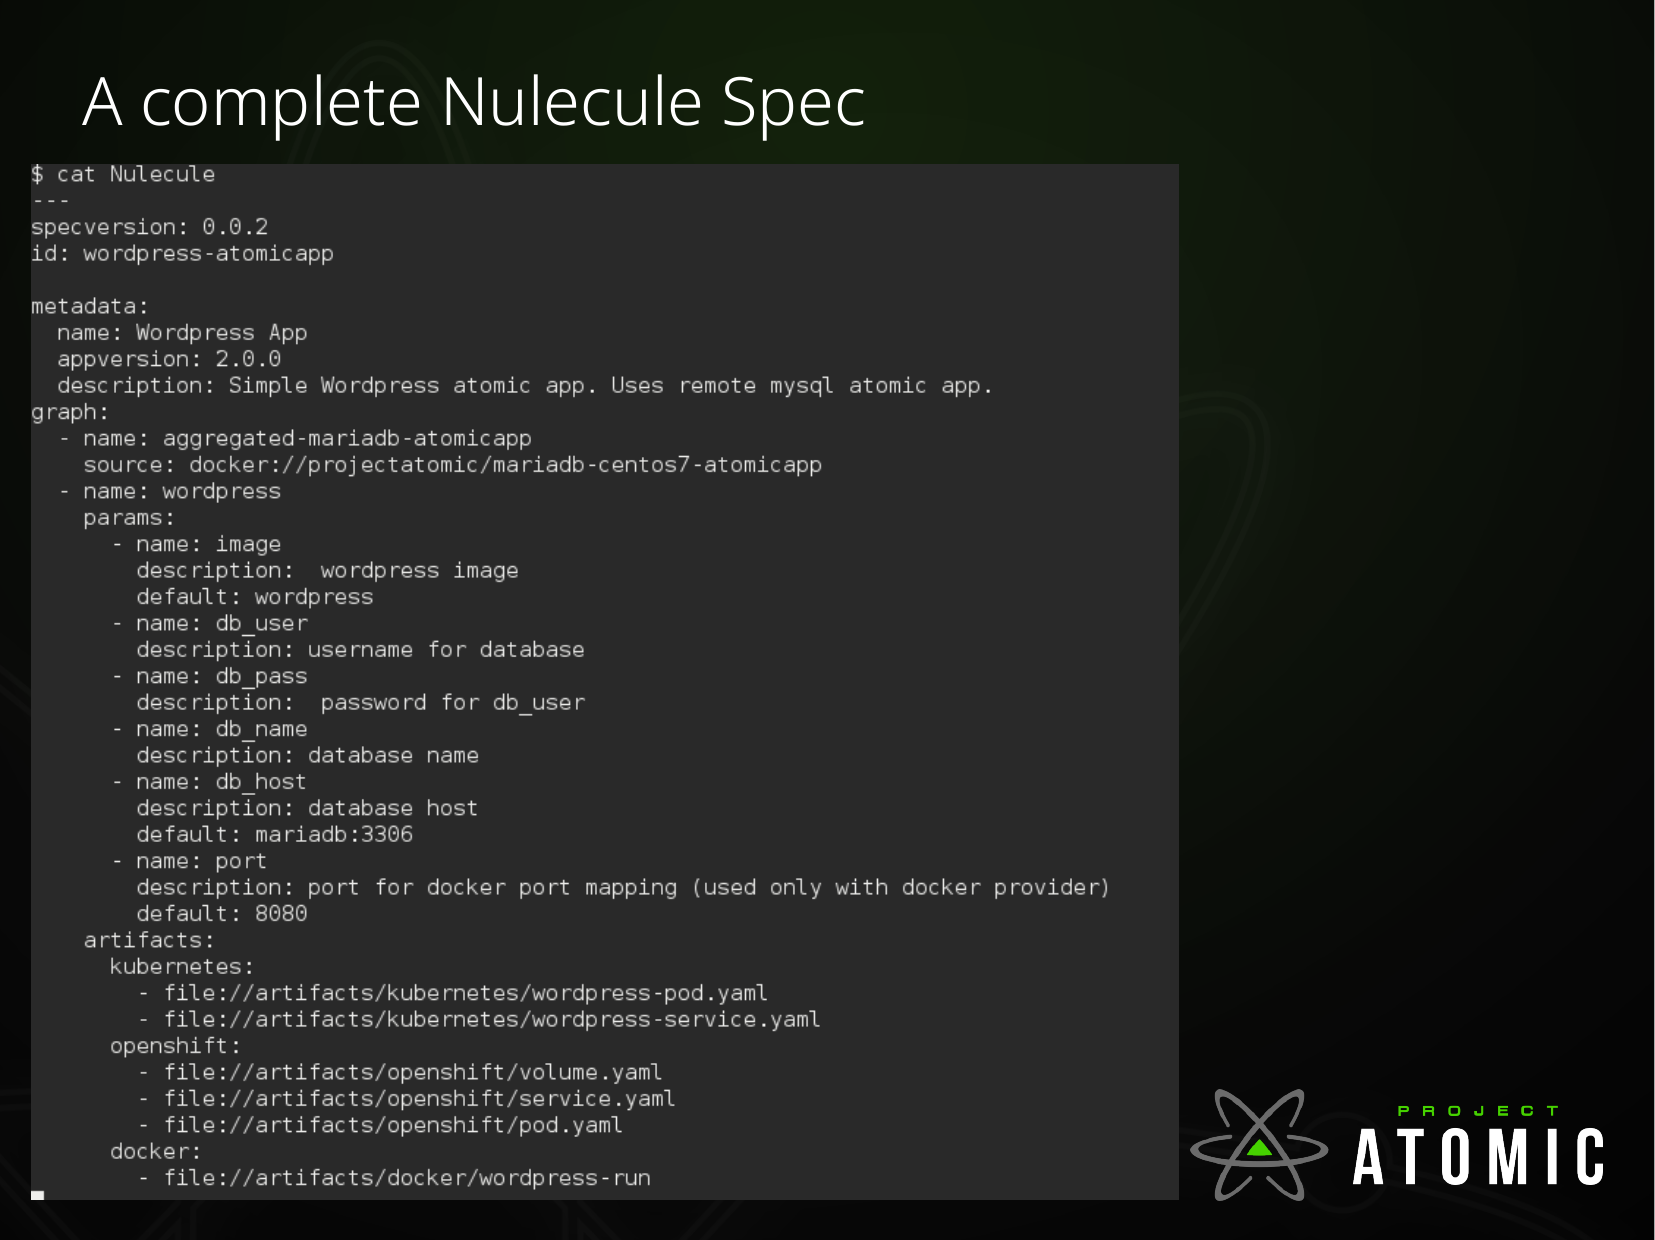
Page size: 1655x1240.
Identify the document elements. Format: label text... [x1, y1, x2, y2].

title A complete Nulecule Spec [82, 49, 1572, 151]
picture [0, 0, 1654, 1240]
